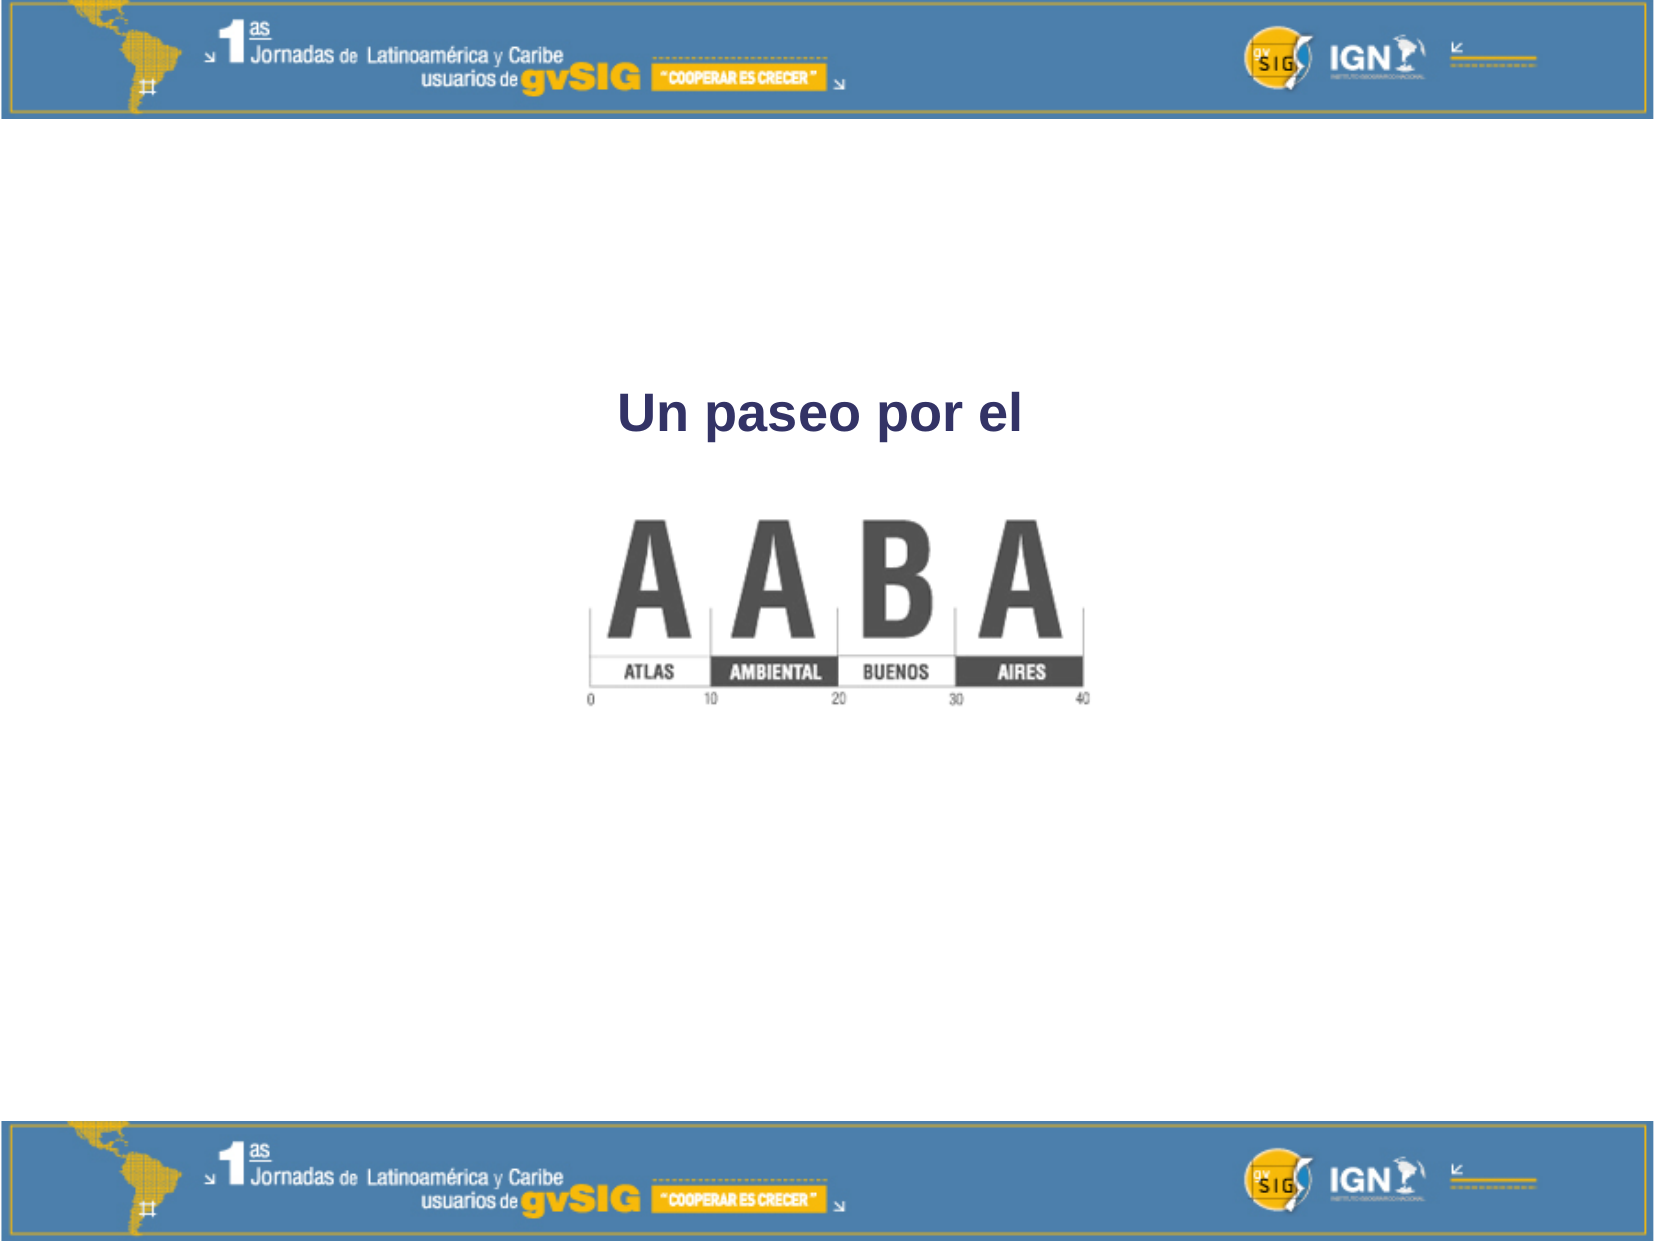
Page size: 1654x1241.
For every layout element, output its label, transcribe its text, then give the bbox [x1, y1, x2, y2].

text_box Un paseo por el [47, 354, 1595, 532]
picture [531, 472, 1152, 733]
picture [0, 1121, 1654, 1241]
picture [0, 0, 1654, 119]
